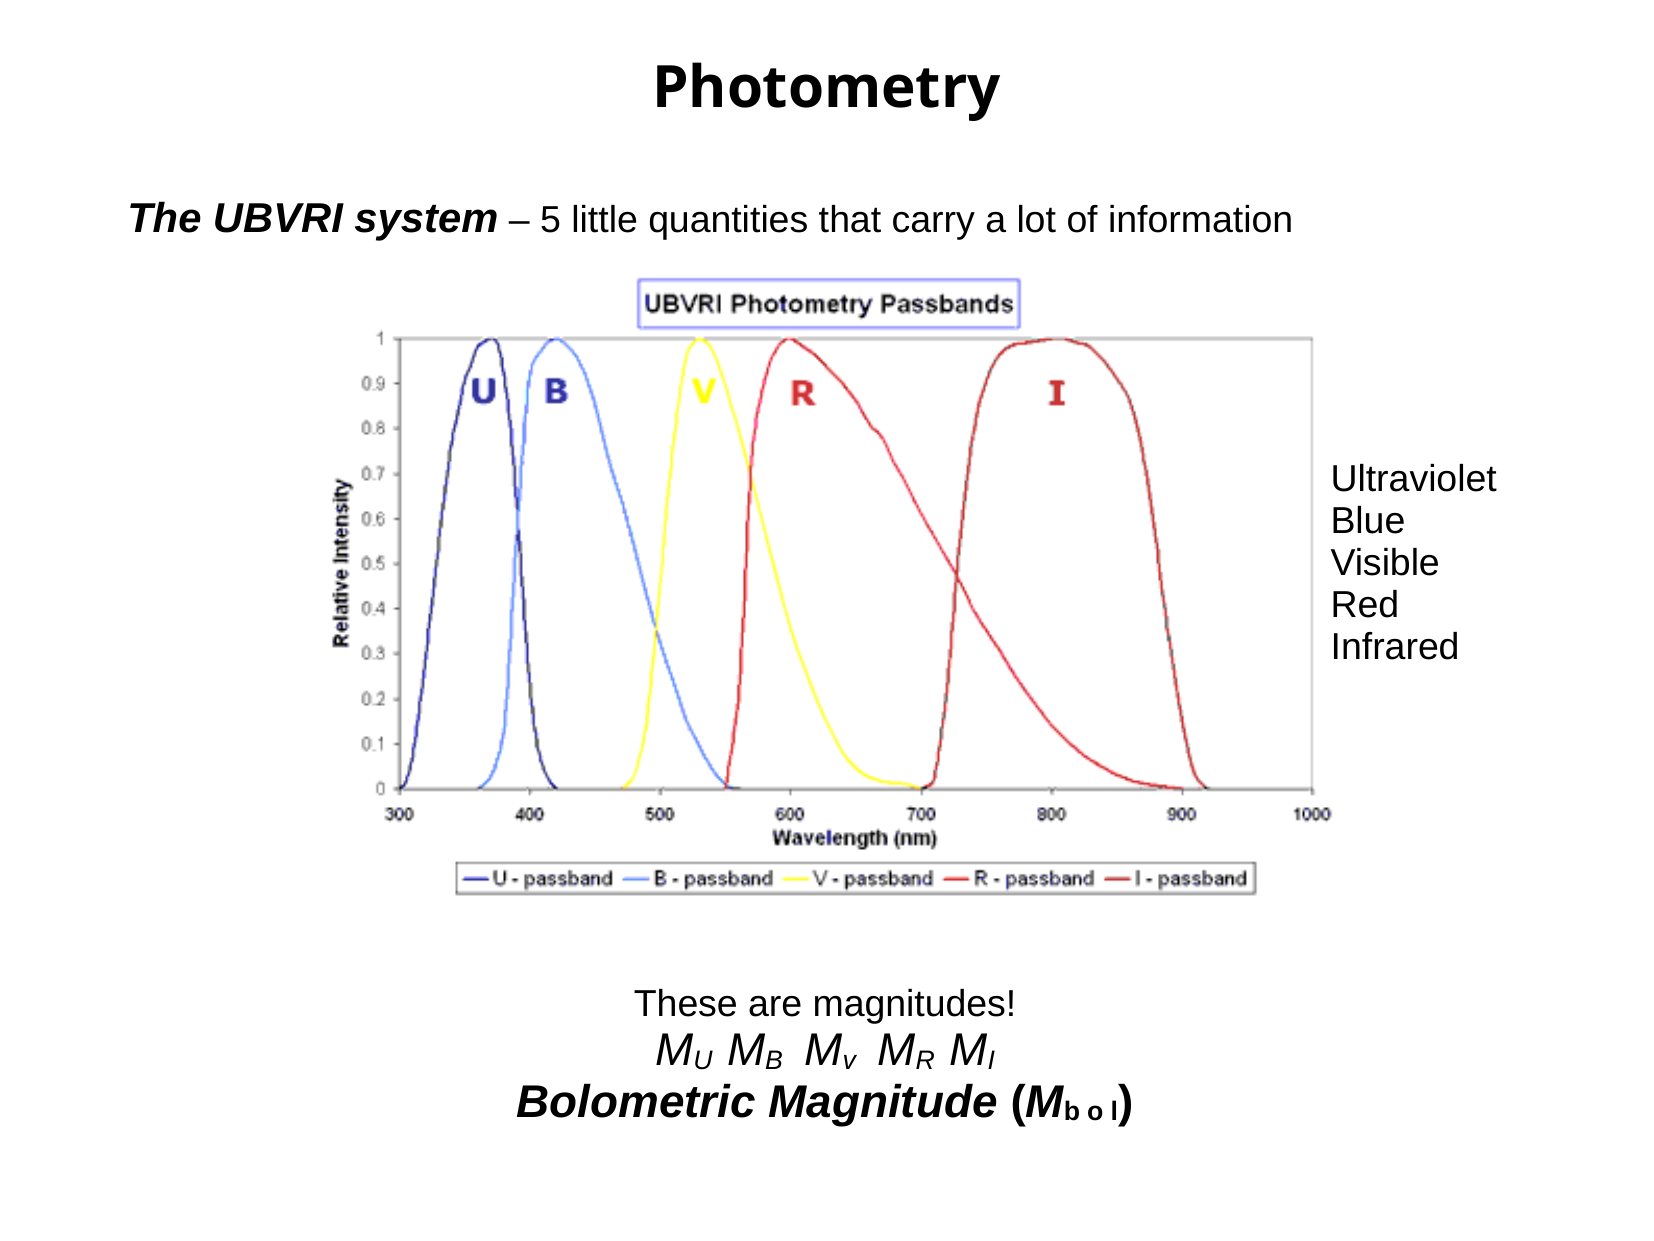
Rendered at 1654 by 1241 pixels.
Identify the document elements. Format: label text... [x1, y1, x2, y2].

picture [308, 262, 1351, 902]
text_box Ultraviolet Blue Visible Red Infrared [1315, 450, 1654, 676]
text_box The UBVRI system – 5 little quantities that carry a lot of information [112, 187, 1426, 249]
text_box Photometry [0, 37, 1654, 121]
text_box These are magnitudes! MU MB Mv MR MI Bolometric Magnitude (Mb o l) [0, 975, 1651, 1165]
